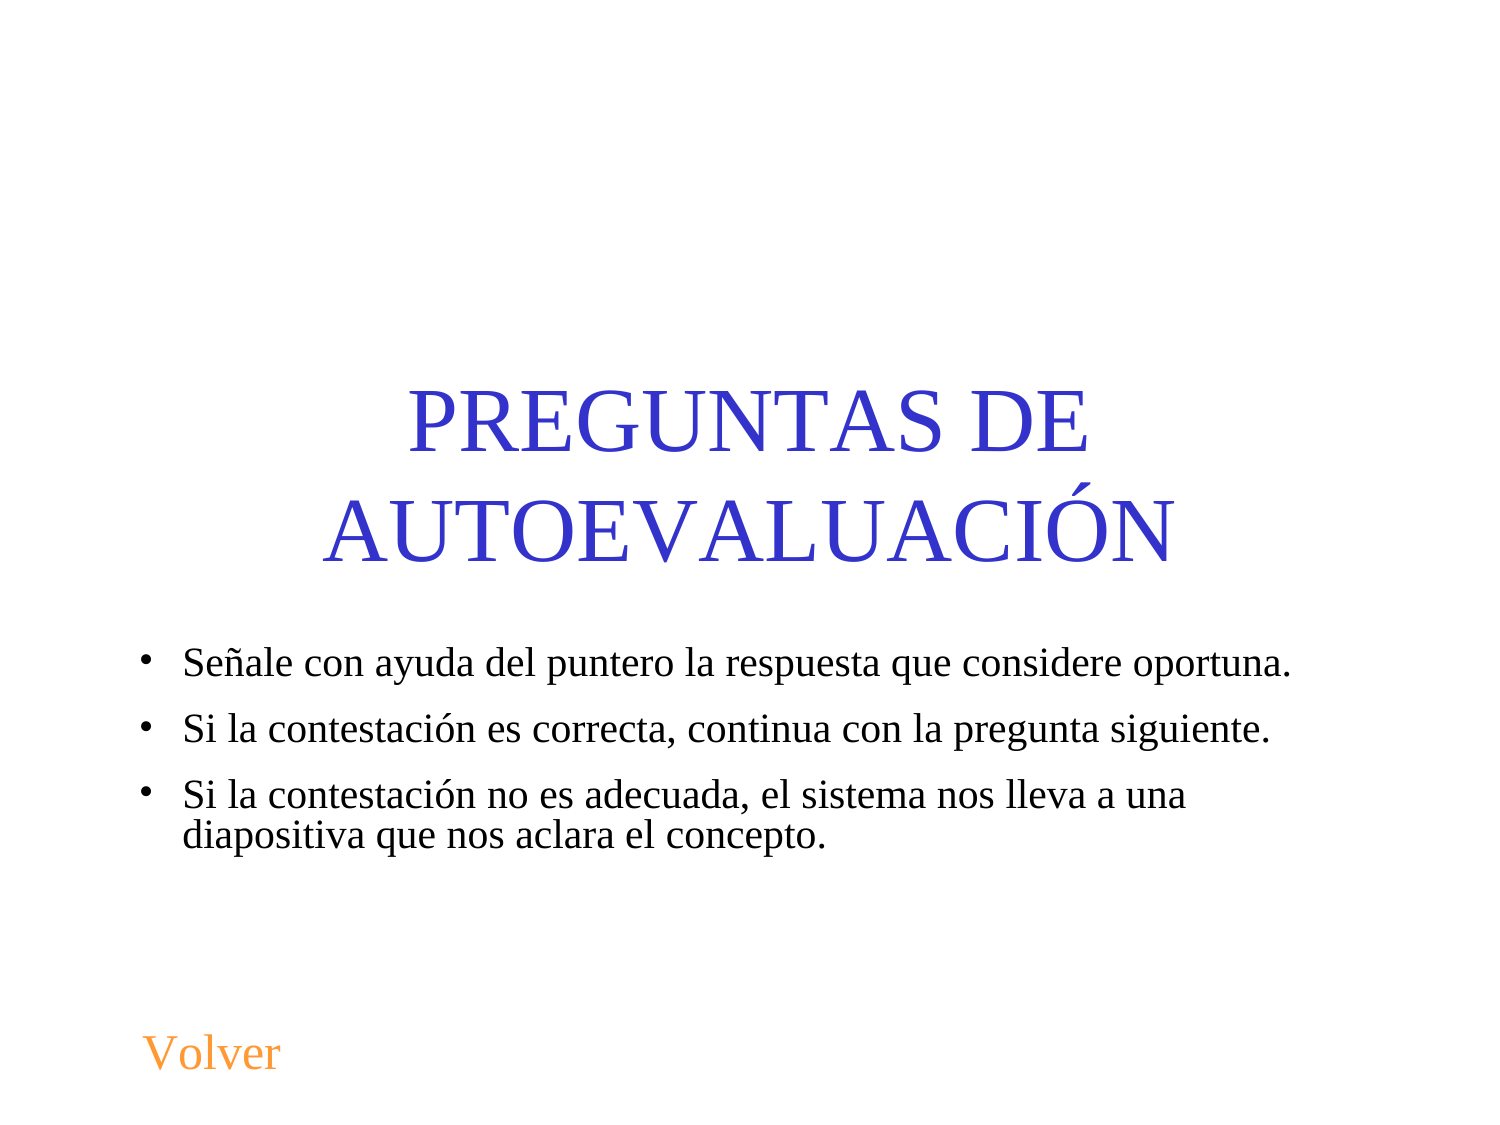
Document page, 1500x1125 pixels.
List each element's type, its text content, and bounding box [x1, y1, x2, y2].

text_box Señale con ayuda del puntero la respuesta que considere oportuna. Si la contestación es correcta, continua con la pregunta siguiente. Si la contestación no es adecuada, el sistema nos lleva a una diapositiva que nos aclara el concepto. [123, 637, 1353, 926]
title PREGUNTAS DE AUTOEVALUACIÓN [112, 349, 1388, 591]
text_box Volver [123, 1011, 302, 1087]
